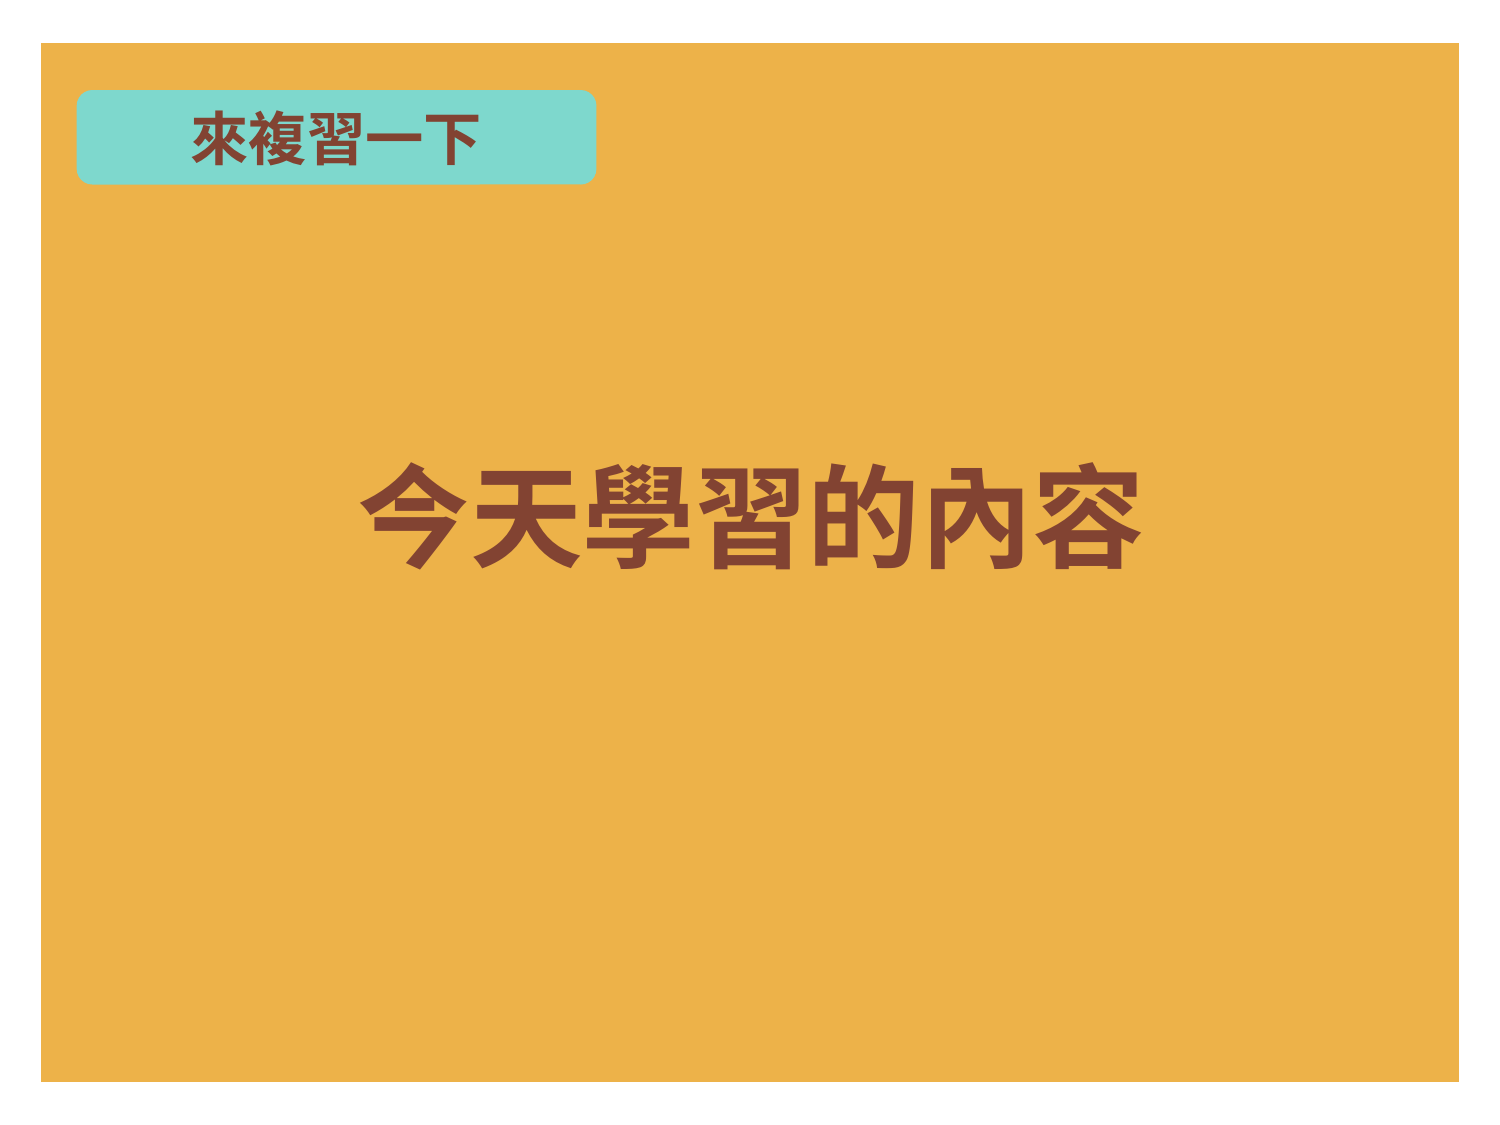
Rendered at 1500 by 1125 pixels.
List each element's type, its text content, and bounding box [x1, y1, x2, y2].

text_box 來複習一下 [76, 90, 597, 185]
title 今天學習的內容 [76, 420, 1427, 609]
text_box [41, 43, 1459, 1082]
